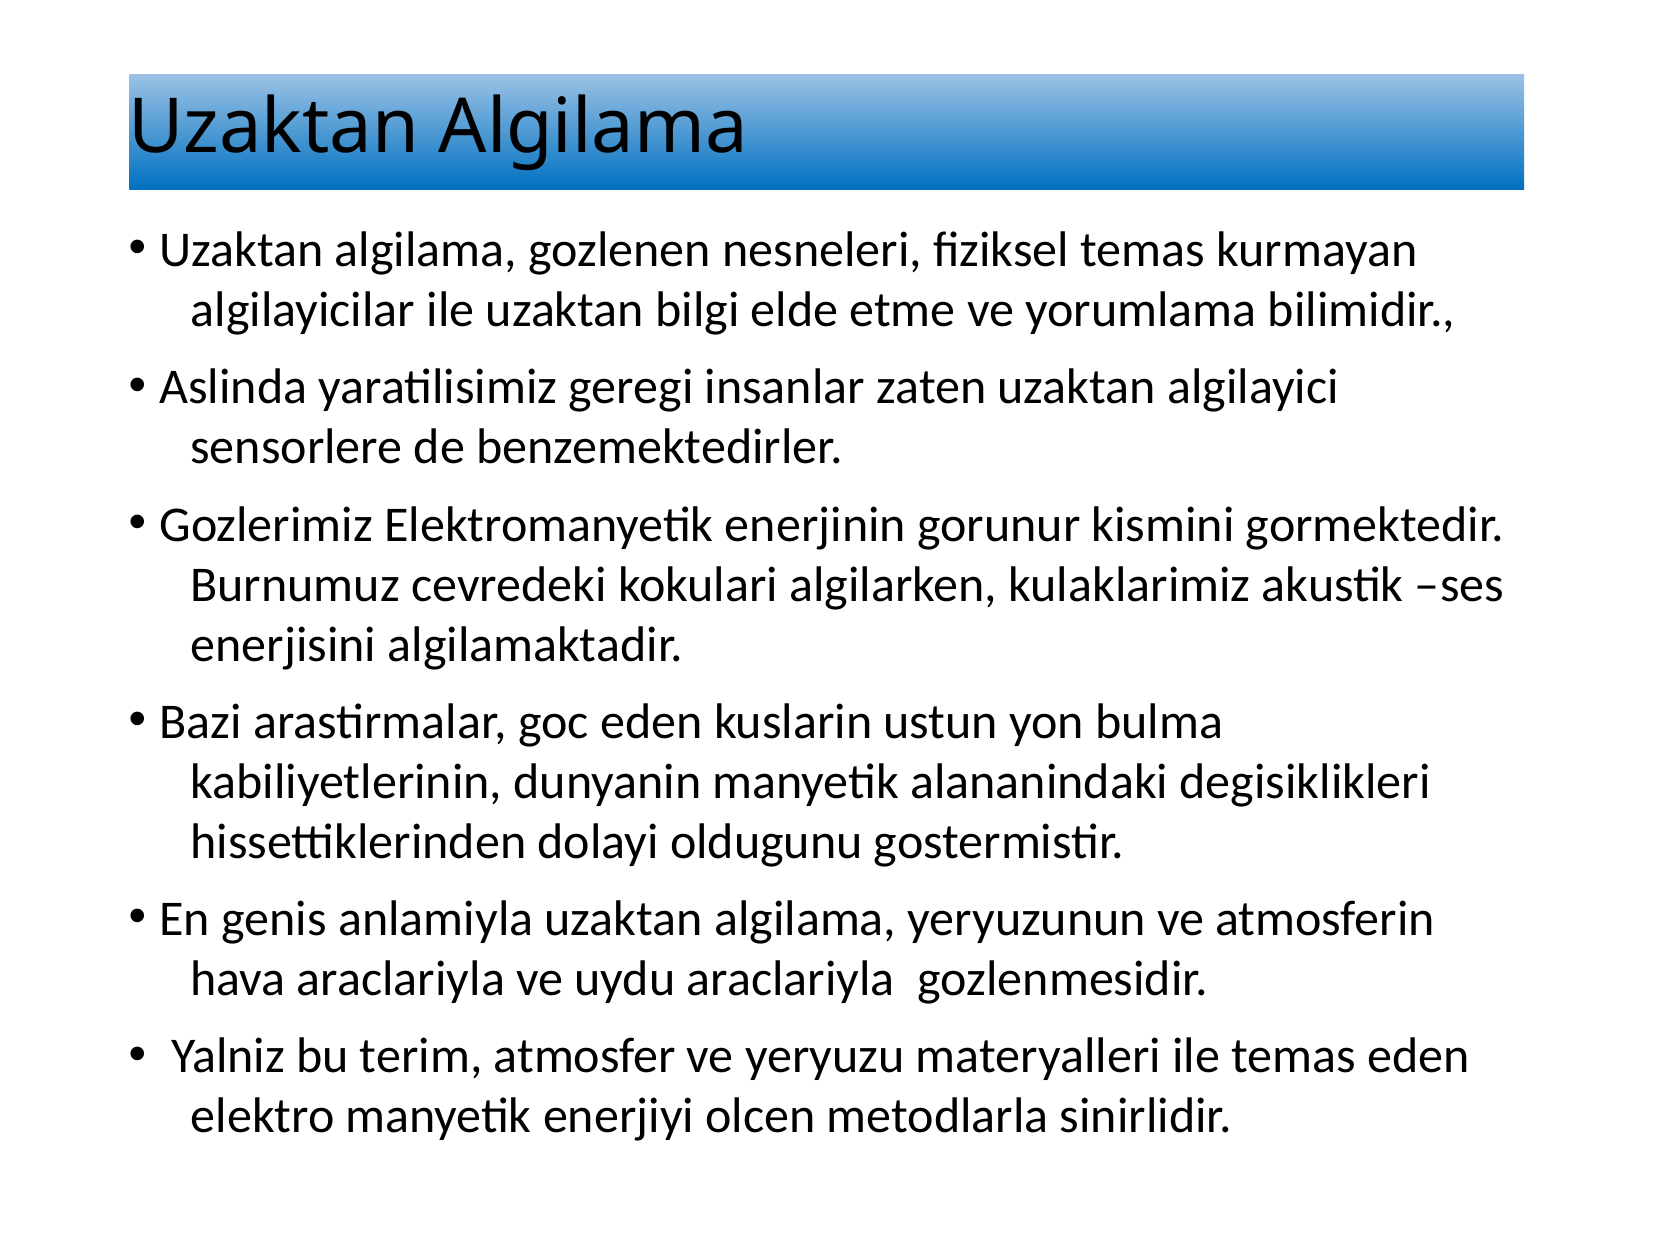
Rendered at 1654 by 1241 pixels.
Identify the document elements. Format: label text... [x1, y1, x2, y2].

title Uzaktan Algilama [113, 66, 1540, 190]
list Uzaktan algilama, gozlenen nesneleri, fiziksel temas kurmayan algilayicilar ile uzaktan bilgi elde etme ve yorumlama bilimidir., Aslinda yaratilisimiz geregi insanlar zaten uzaktan algilayici sensorlere de benzemektedirler. Gozlerimiz Elektromanyetik enerjinin gorunur kismini gormektedir. Burnumuz cevredeki kokulari algilarken, kulaklarimiz akustik –ses enerjisini algilamaktadir. Bazi arastirmalar, goc eden kuslarin ustun yon bulma kabiliyetlerinin, dunyanin manyetik alananindaki degisiklikleri hissettiklerinden dolayi oldugunu gostermistir. En genis anlamiyla uzaktan algilama, yeryuzunun ve atmosferin hava araclariyla ve uydu araclariyla gozlenmesidir. Yalniz bu terim, atmosfer ve yeryuzu materyalleri ile temas eden elektro manyetik enerjiyi olcen metodlarla sinirlidir. [113, 209, 1540, 1179]
